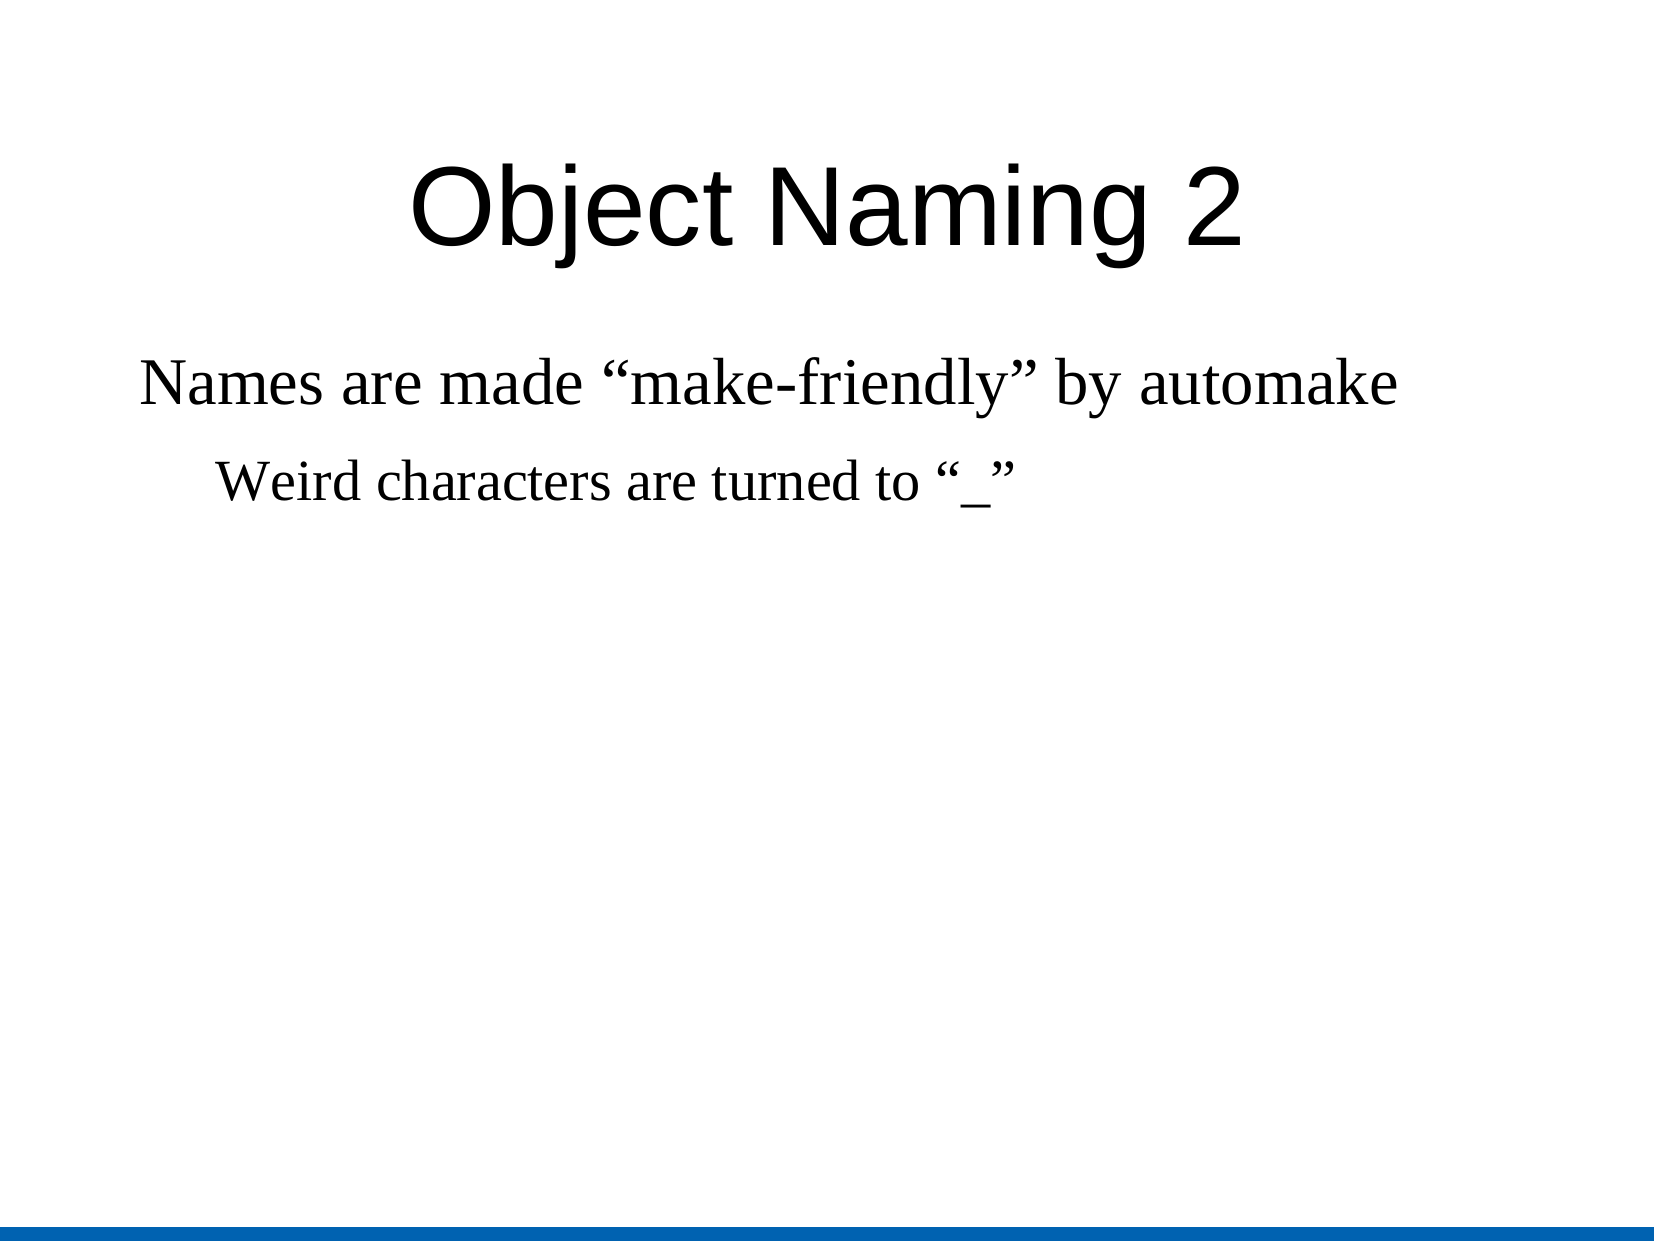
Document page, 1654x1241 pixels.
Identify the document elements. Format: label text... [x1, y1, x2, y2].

list Names are made “make-friendly” by automake Weird characters are turned to “_” [121, 344, 1533, 1127]
title Object Naming 2 [121, 102, 1533, 311]
